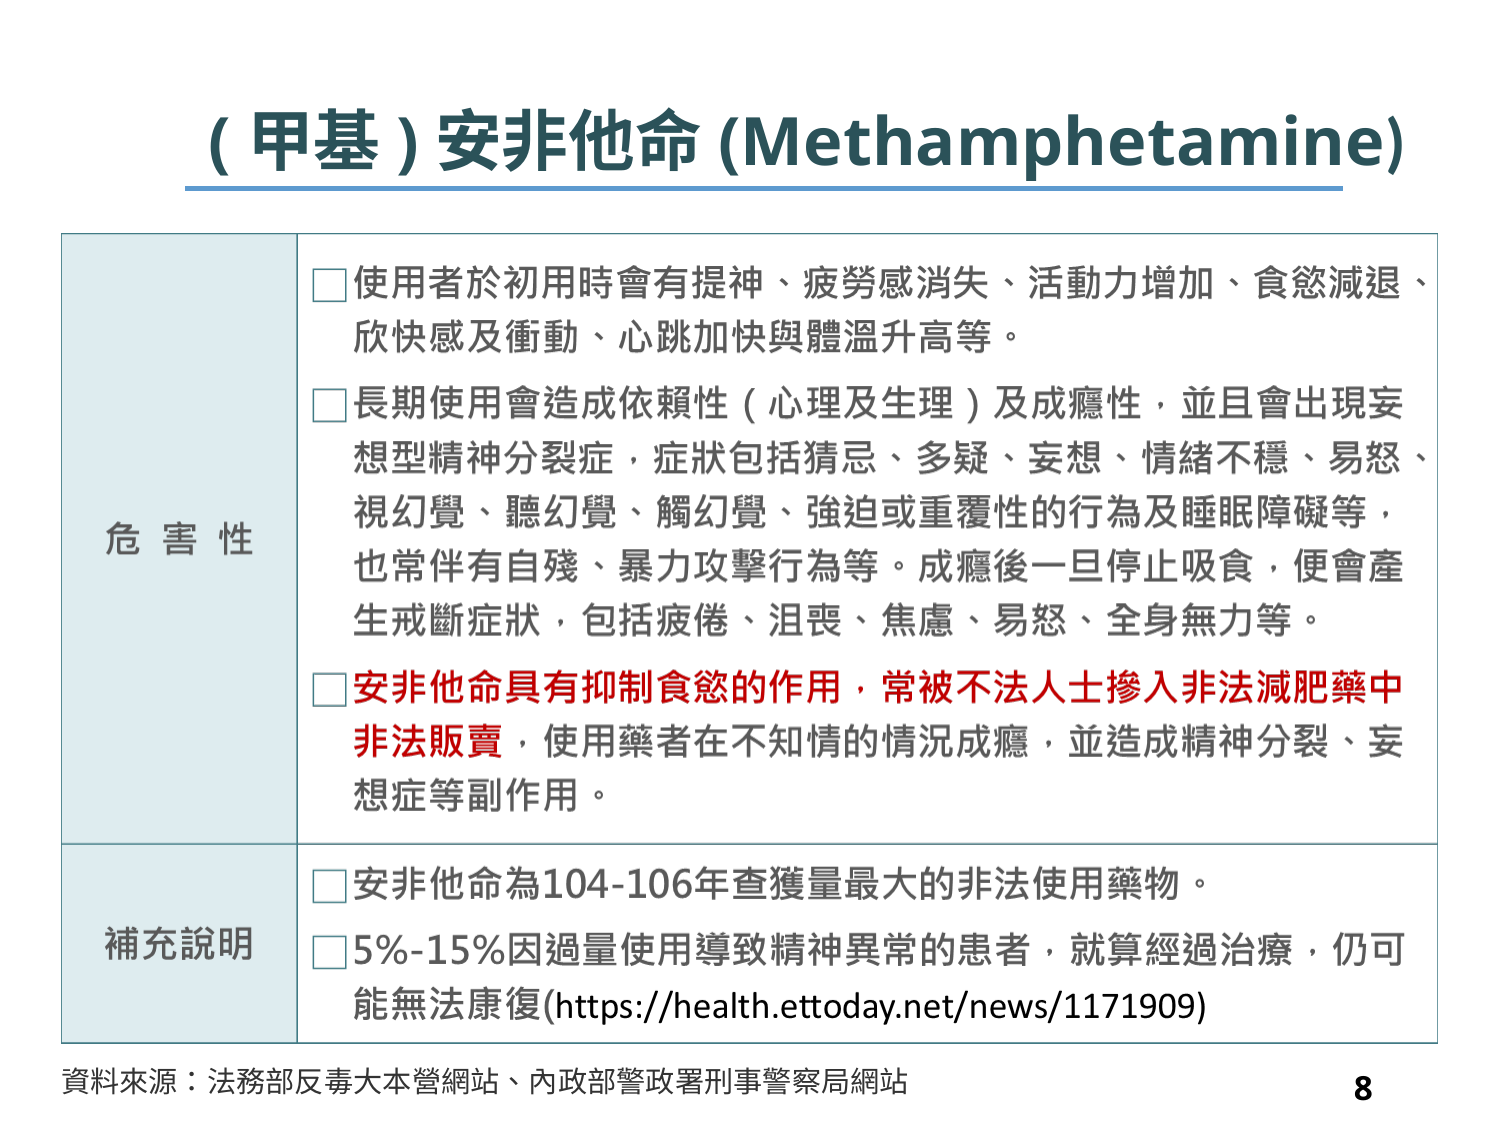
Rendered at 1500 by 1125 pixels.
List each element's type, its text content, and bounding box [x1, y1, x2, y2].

text_box (甲基)安非他命(Methamphetamine) [193, 91, 1422, 186]
text_box 資料來源：法務部反毒大本營網站、內政部警政署刑事警察局網站 [46, 1056, 1144, 1106]
picture [61, 233, 1438, 1052]
text_box 8 [1338, 1059, 1500, 1120]
